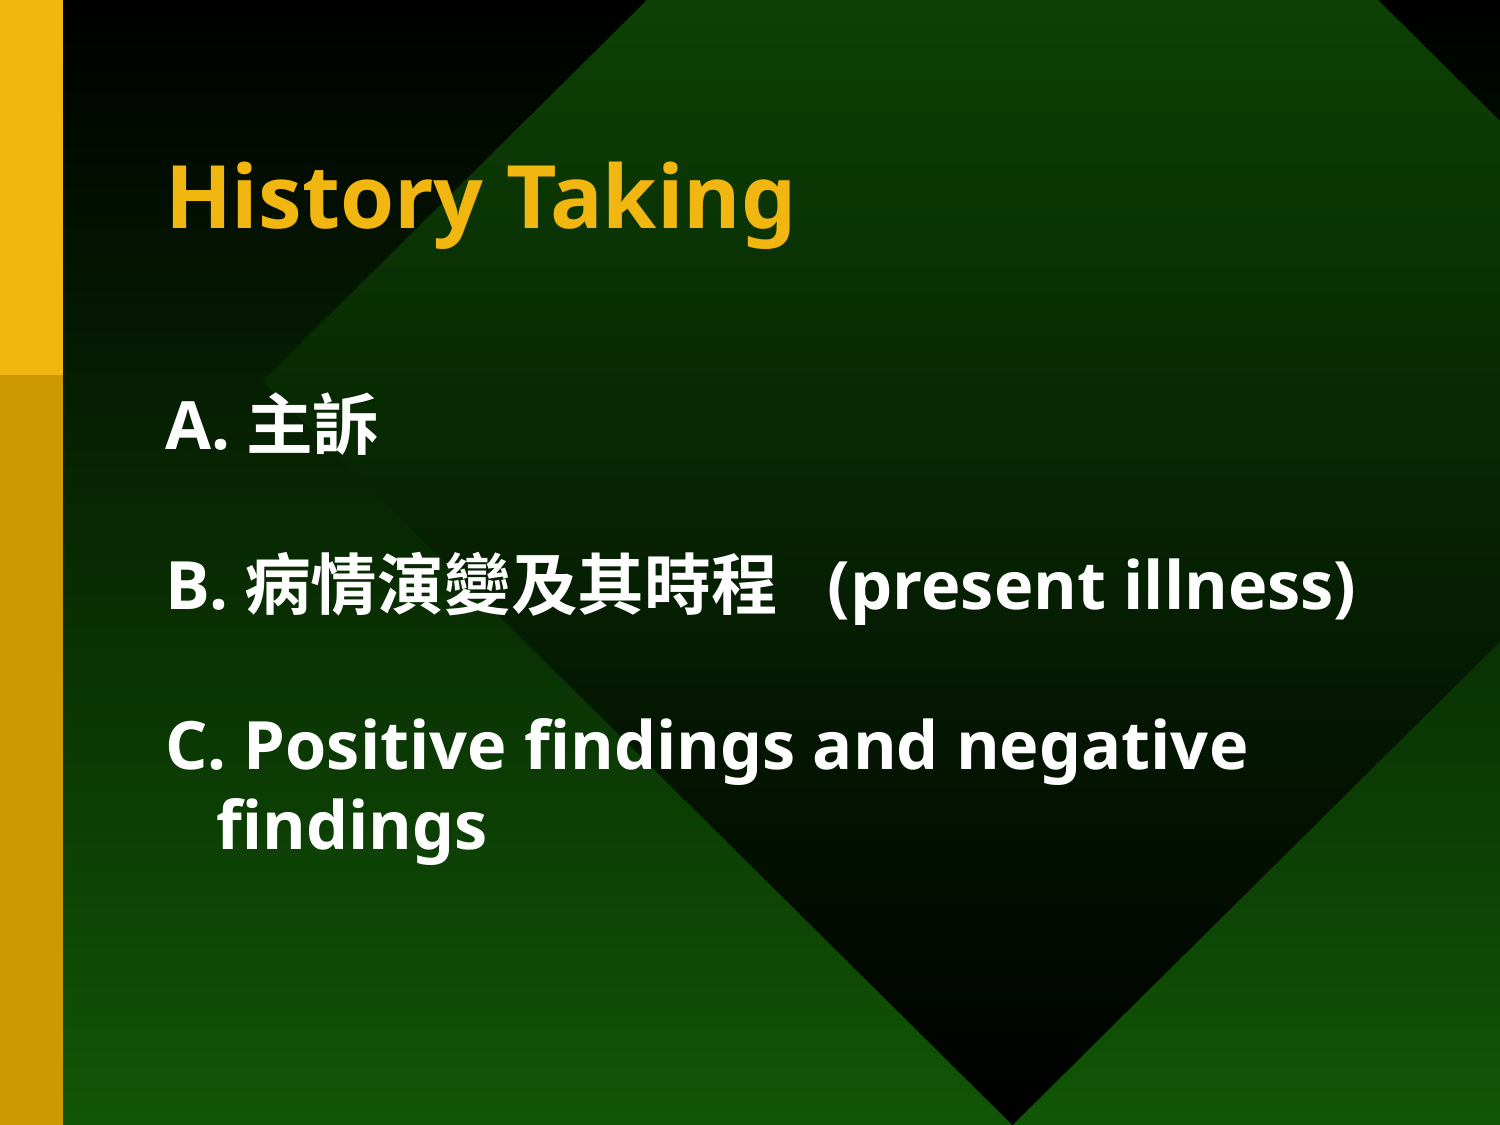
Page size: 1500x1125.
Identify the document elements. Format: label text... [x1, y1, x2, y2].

title History Taking [150, 99, 1388, 288]
list A.主訴 B.病情演變及其時程 (present illness) C. Positive findings and negative findings [150, 375, 1388, 976]
